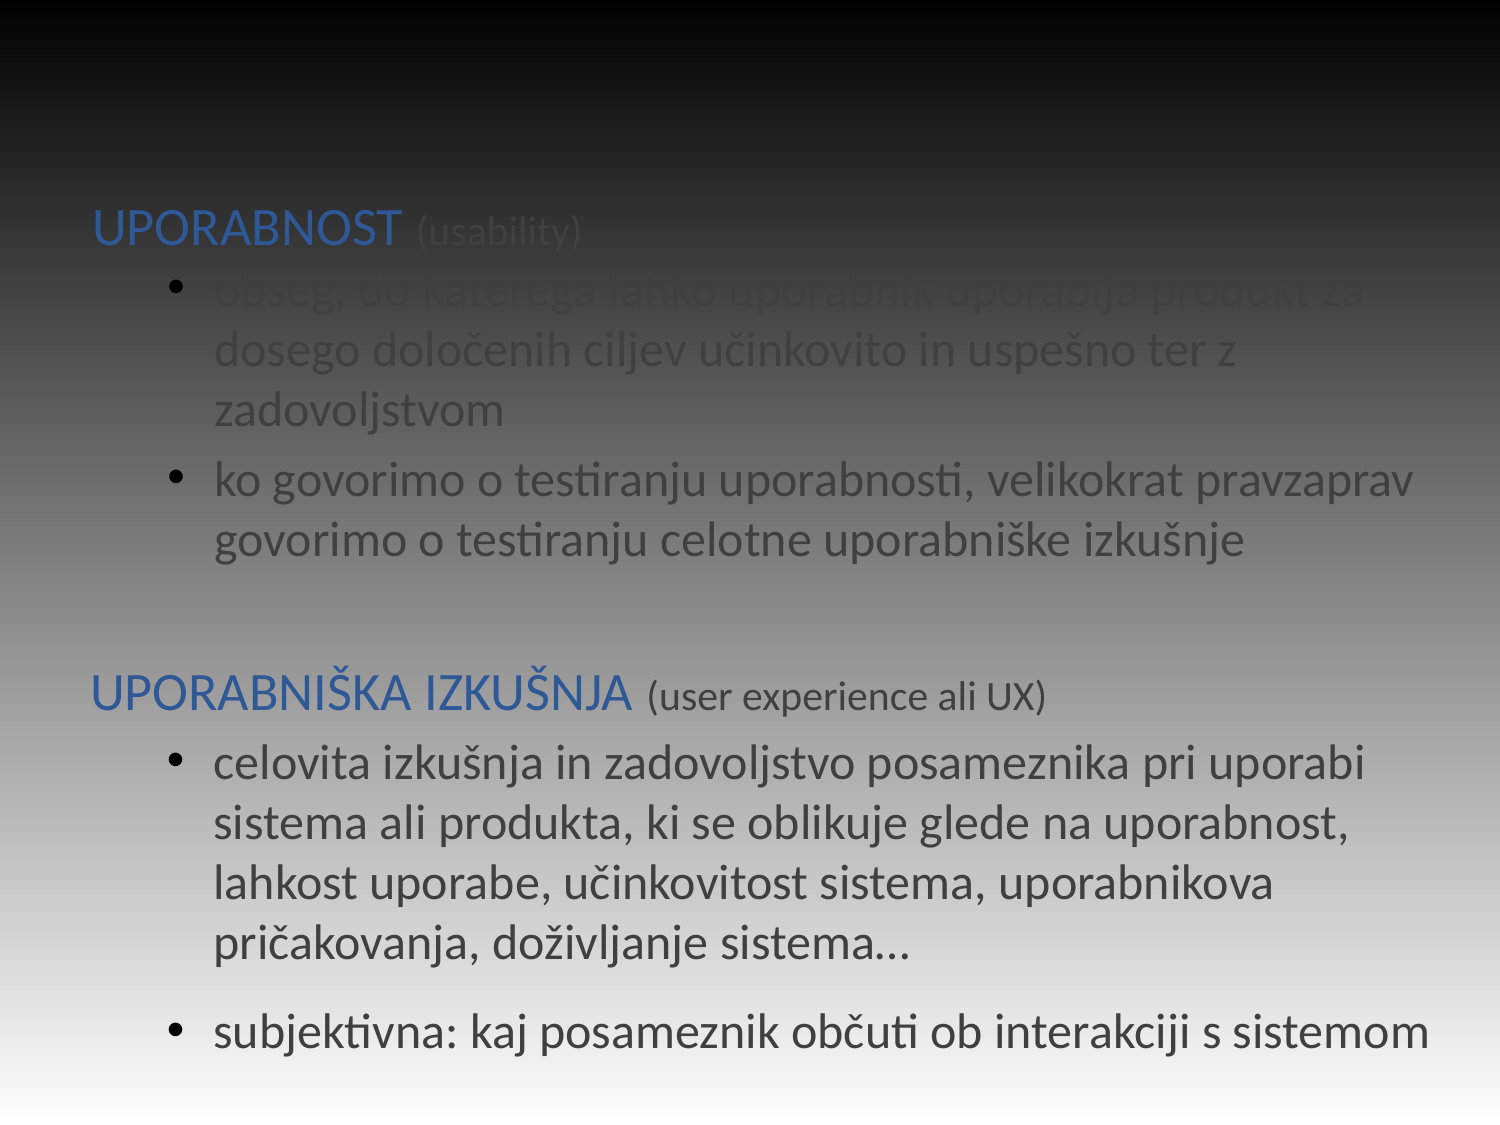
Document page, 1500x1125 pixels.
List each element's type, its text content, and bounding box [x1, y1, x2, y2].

text_box UPORABNOST (usability) [77, 1, 1428, 249]
text_box obseg, do katerega lahko uporabnik uporablja produkt za dosego določenih ciljev učinkovito in uspešno ter z zadovoljstvom ko govorimo o testiranju uporabnosti, velikokrat pravzaprav govorimo o testiranju celotne uporabniške izkušnje [77, 249, 1483, 610]
list celovita izkušnja in zadovoljstvo posameznika pri uporabi sistema ali produkta, ki se oblikuje glede na uporabnost, lahkost uporabe, učinkovitost sistema, uporabnikova pričakovanja, doživljanje sistema… subjektivna: kaj posameznik občuti ob interakciji s sistemom [76, 721, 1500, 1125]
title UPORABNIŠKA IZKUŠNJA (user experience ali UX) [75, 466, 1425, 730]
